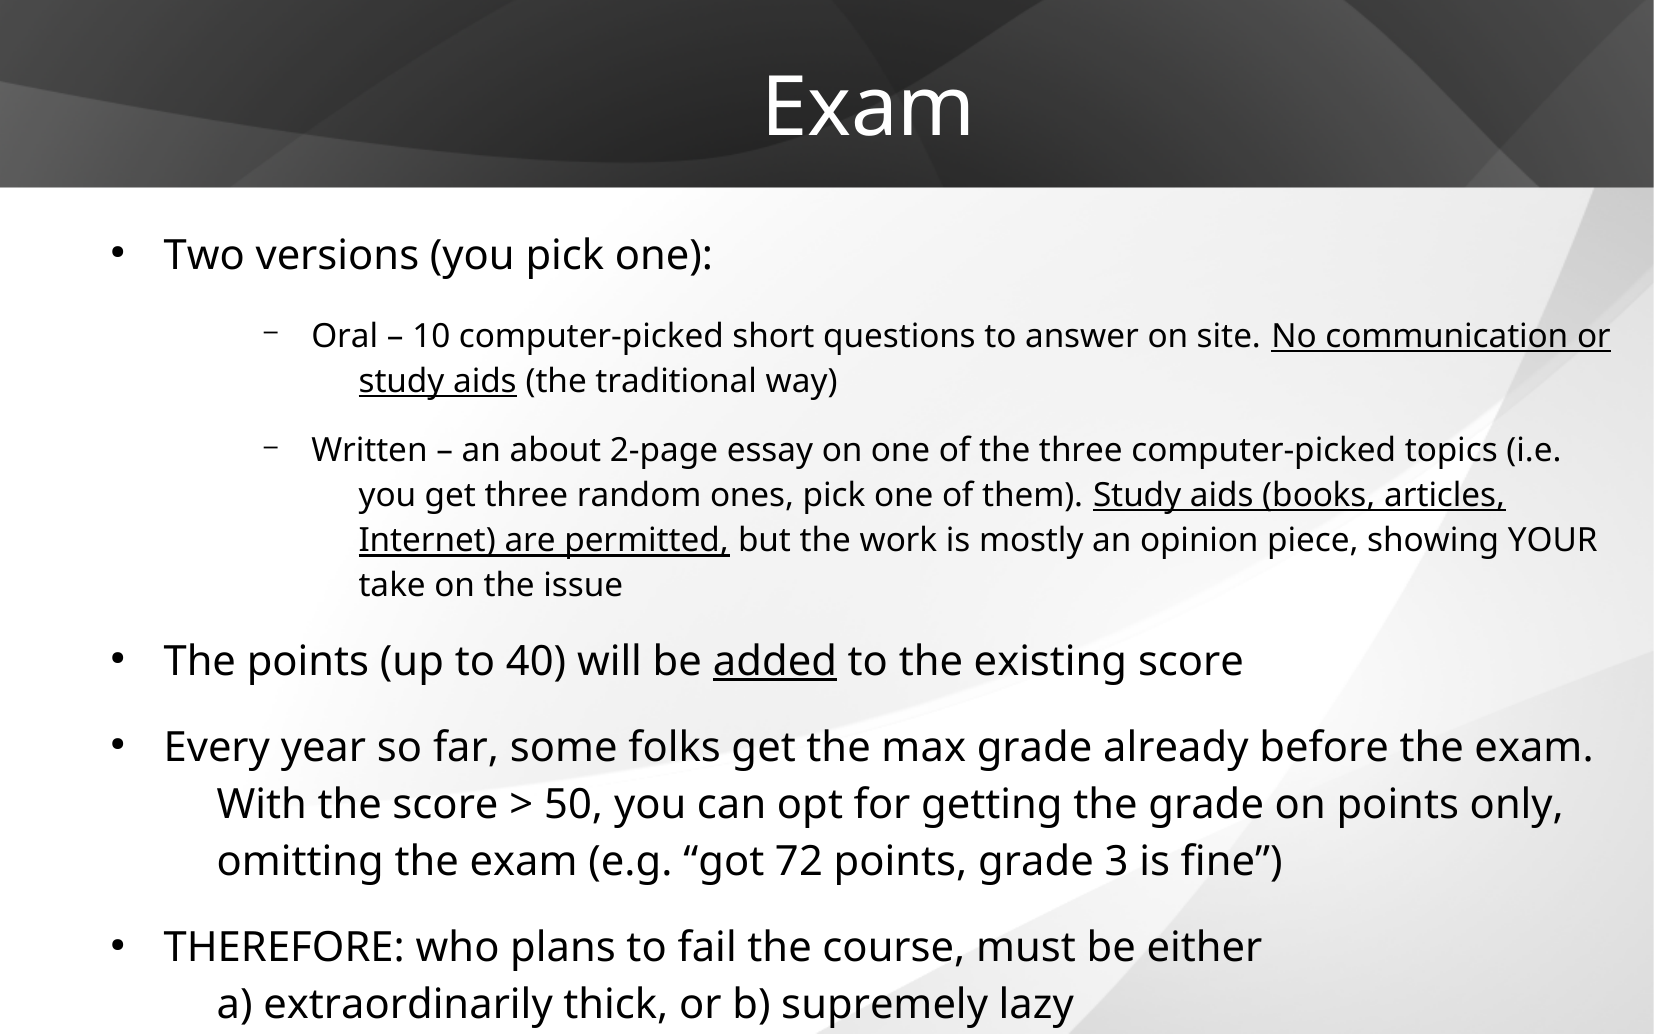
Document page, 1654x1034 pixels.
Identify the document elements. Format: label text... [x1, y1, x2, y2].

list Two versions (you pick one): Oral – 10 computer-picked short questions to answer on site. No communication or study aids (the traditional way) Written – an about 2-page essay on one of the three computer-picked topics (i.e. you get three random ones, pick one of them). Study aids (books, articles, Internet) are permitted, but the work is mostly an opinion piece, showing YOUR take on the issue The points (up to 40) will be added to the existing score Every year so far, some folks get the max grade already before the exam. With the score > 50, you can opt for getting the grade on points only, omitting the exam (e.g. “got 72 points, grade 3 is fine”) THEREFORE: who plans to fail the course, must be either a) extraordinarily thick, or b) supremely lazy [75, 225, 1613, 1013]
picture [0, 0, 1654, 1034]
title Exam [124, 0, 1613, 208]
